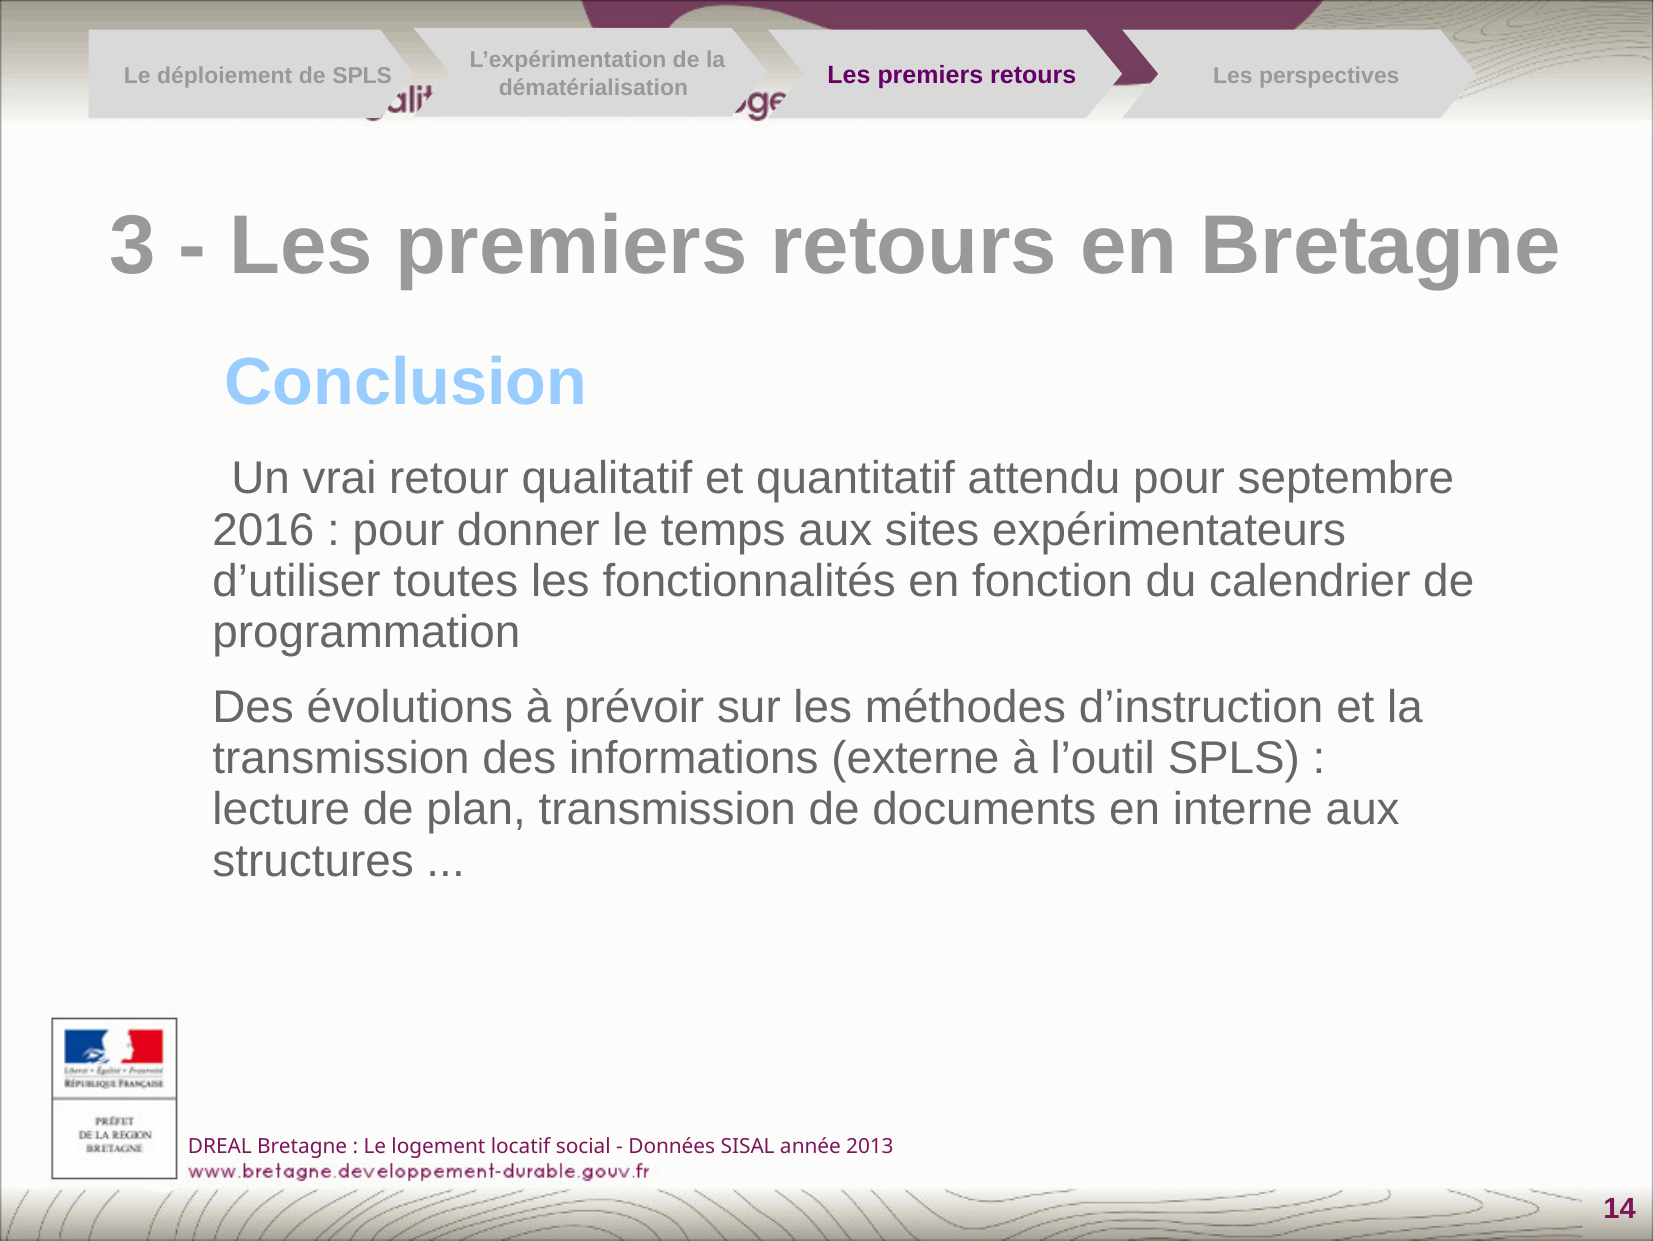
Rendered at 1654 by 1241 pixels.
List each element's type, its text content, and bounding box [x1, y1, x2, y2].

picture [0, 0, 1654, 1241]
text_box L’expérimentation de la dématérialisation [413, 27, 768, 117]
text_box Le déploiement de SPLS [88, 29, 414, 119]
text_box Les premiers retours [767, 29, 1123, 119]
title 3 - Les premiers retours en Bretagne [91, 141, 1580, 349]
list Conclusion Un vrai retour qualitatif et quantitatif attendu pour septembre 2016 : pour donner le temps aux sites expérimentateurs d’utiliser toutes les fonctionnalités en fonction du calendrier de programmation Des évolutions à prévoir sur les méthodes d’instruction et la transmission des informations (externe à l’outil SPLS) : lecture de plan, transmission de documents en interne aux structures ... [147, 343, 1477, 1063]
text_box Les perspectives [1122, 29, 1477, 119]
